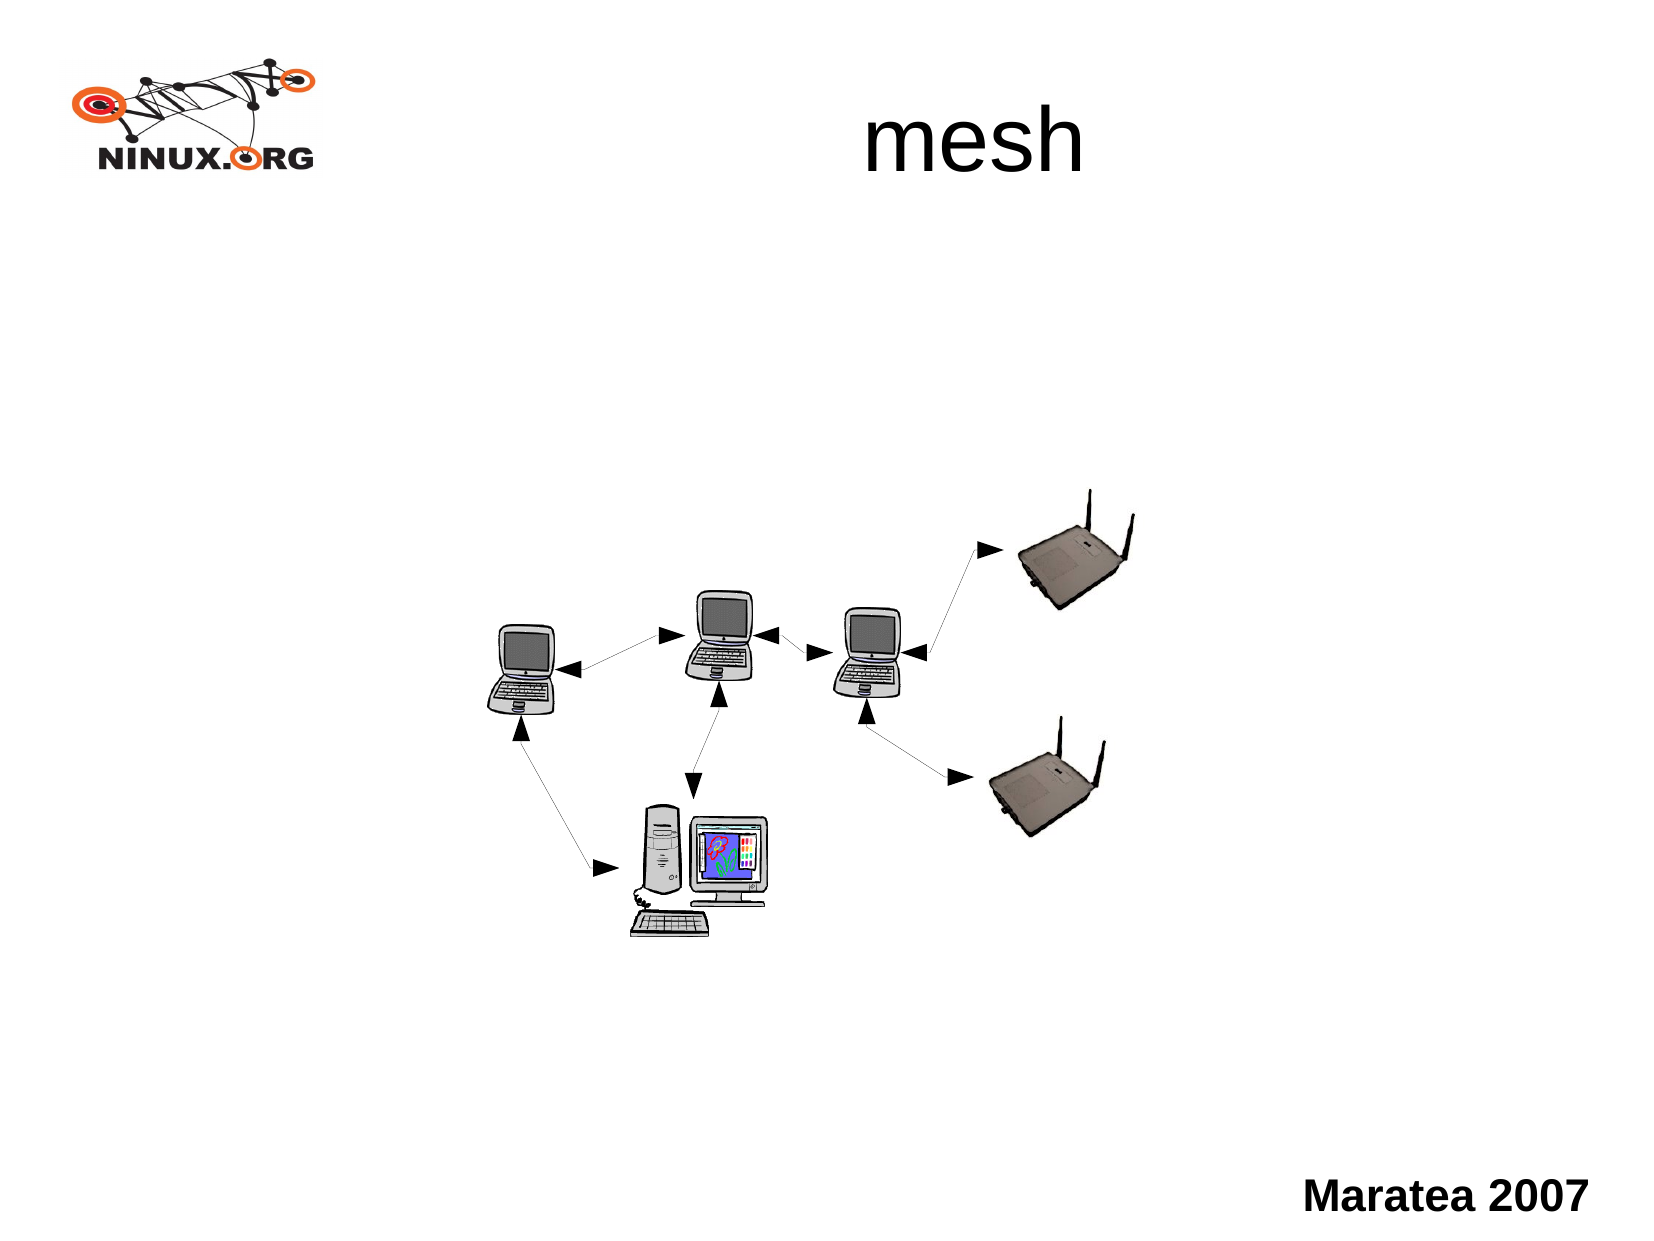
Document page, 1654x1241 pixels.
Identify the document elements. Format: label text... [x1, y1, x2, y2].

picture [619, 799, 768, 937]
picture [685, 590, 753, 681]
picture [487, 624, 555, 715]
picture [833, 607, 901, 698]
picture [1003, 487, 1150, 613]
picture [59, 58, 323, 178]
picture [974, 714, 1121, 840]
title mesh [383, 43, 1565, 237]
text_box Maratea 2007 [1275, 1162, 1651, 1237]
